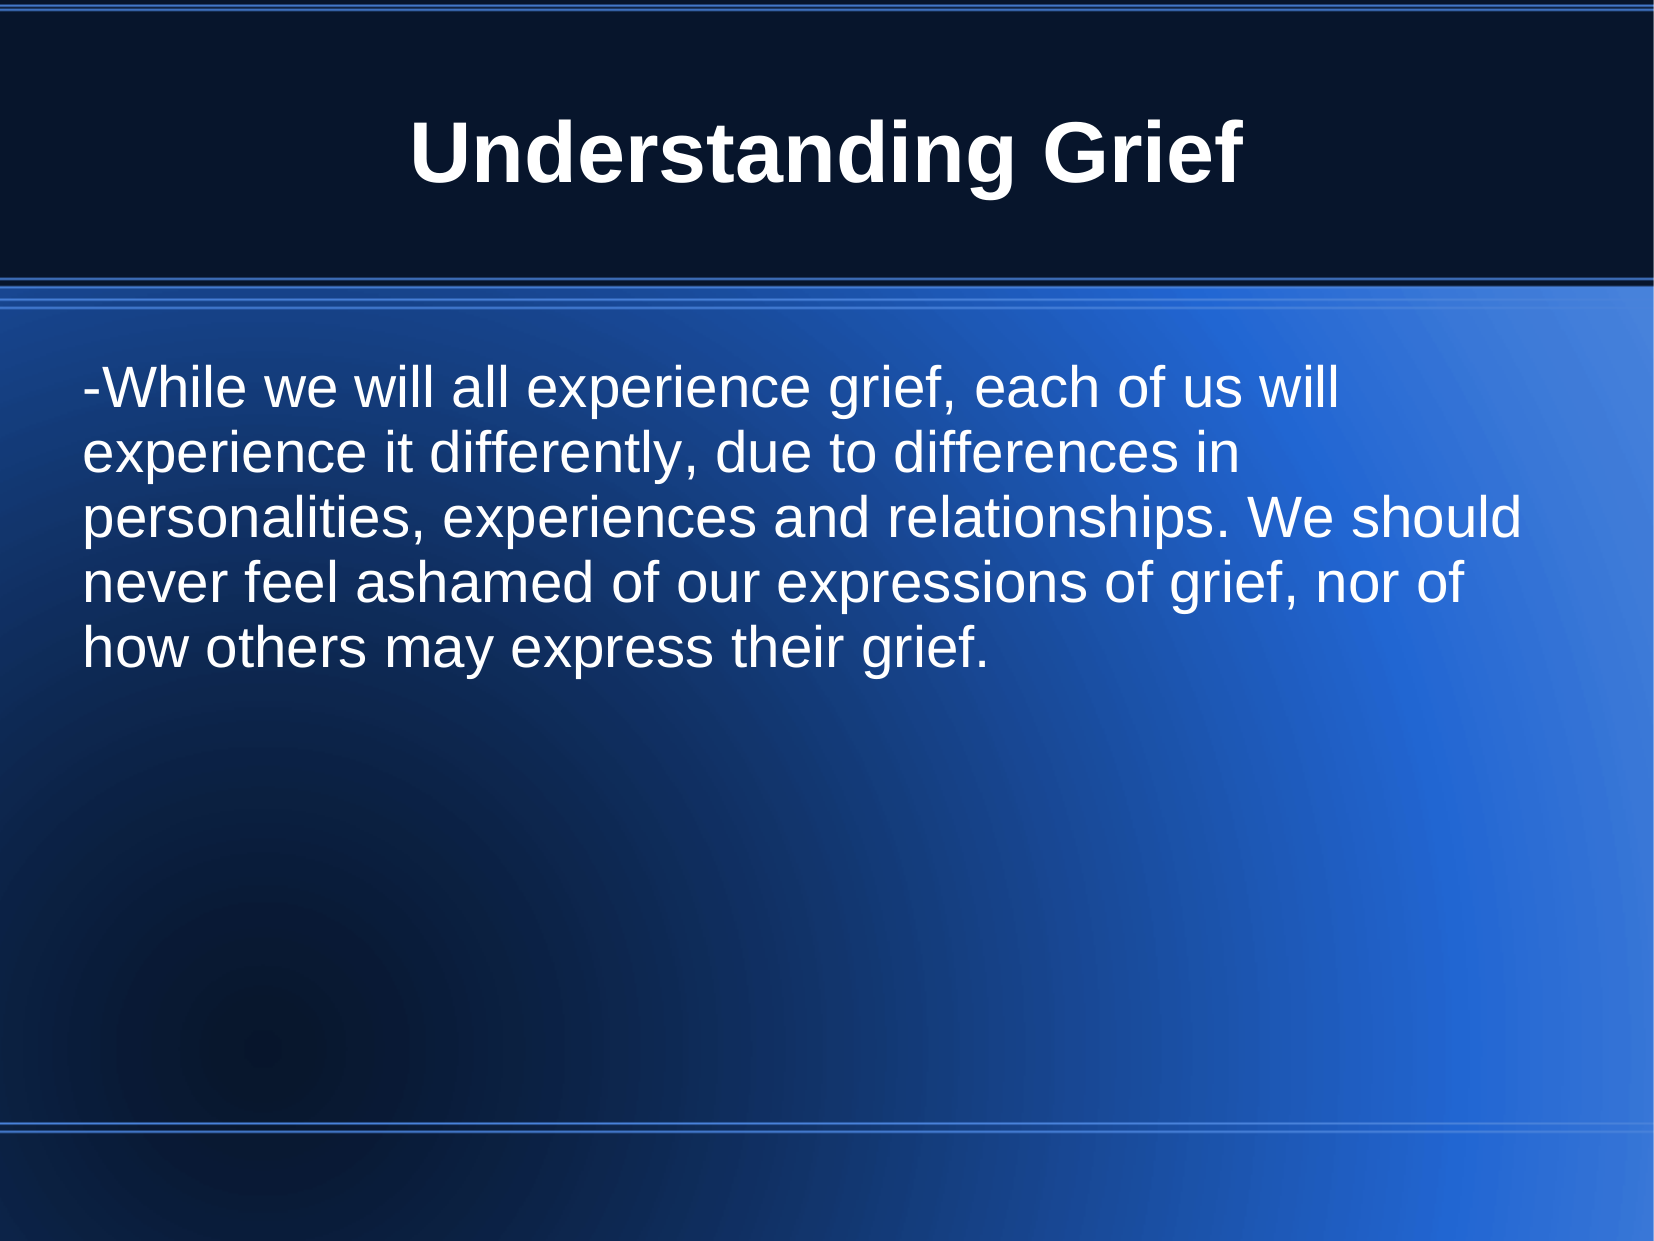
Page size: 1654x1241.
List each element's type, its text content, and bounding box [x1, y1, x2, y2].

picture [0, 0, 1654, 1241]
title Understanding Grief [82, 49, 1571, 257]
list -While we will all experience grief, each of us will experience it differently, due to differences in personalities, experiences and relationships. We should never feel ashamed of our expressions of grief, nor of how others may express their grief. [82, 355, 1571, 1058]
